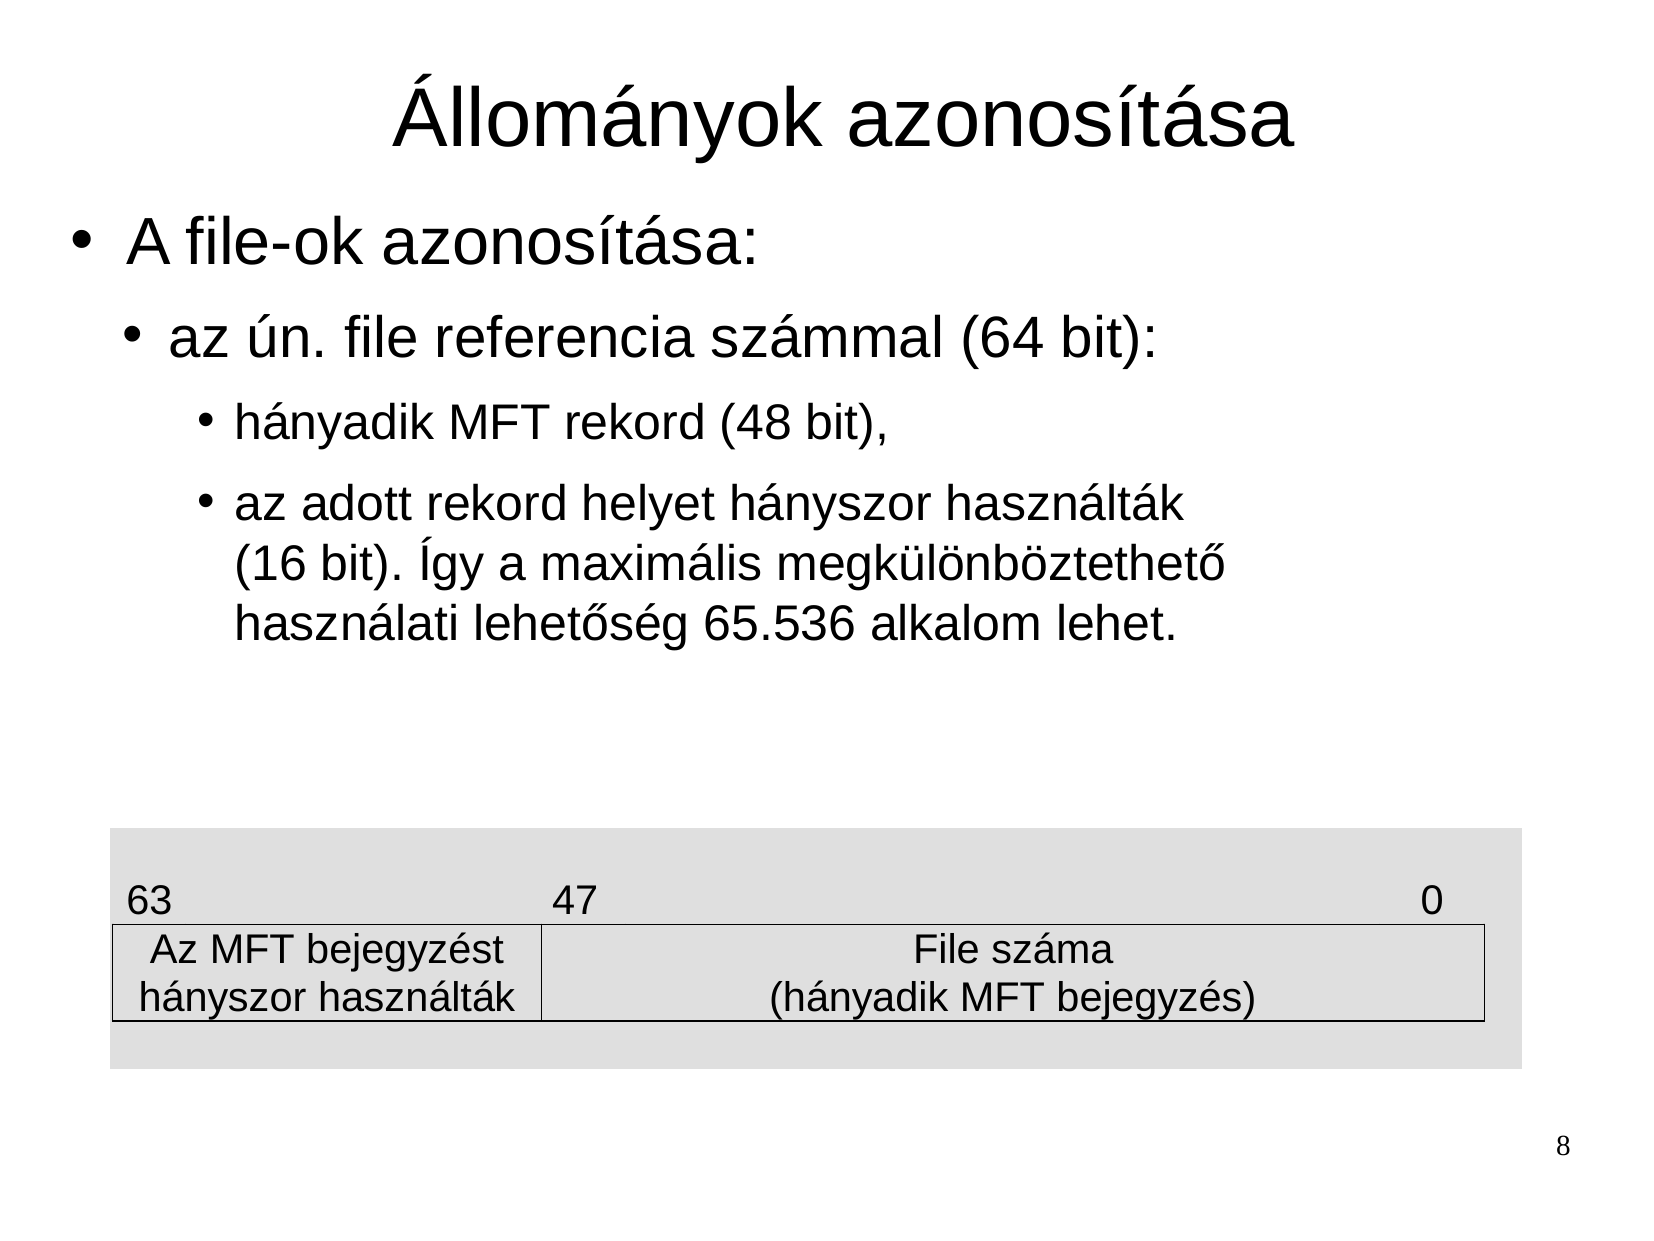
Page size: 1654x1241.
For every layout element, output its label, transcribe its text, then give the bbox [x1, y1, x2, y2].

title Állományok azonosítása [123, 34, 1530, 193]
list A file-ok azonosítása: az ún. file referencia számmal (64 bit): hányadik MFT rekord (48 bit), az adott rekord helyet hányszor használták (16 bit). Így a maximális megkülönböztethető használati lehetőség 65.536 alkalom lehet. [32, 190, 1438, 790]
chart [110, 828, 1523, 1069]
